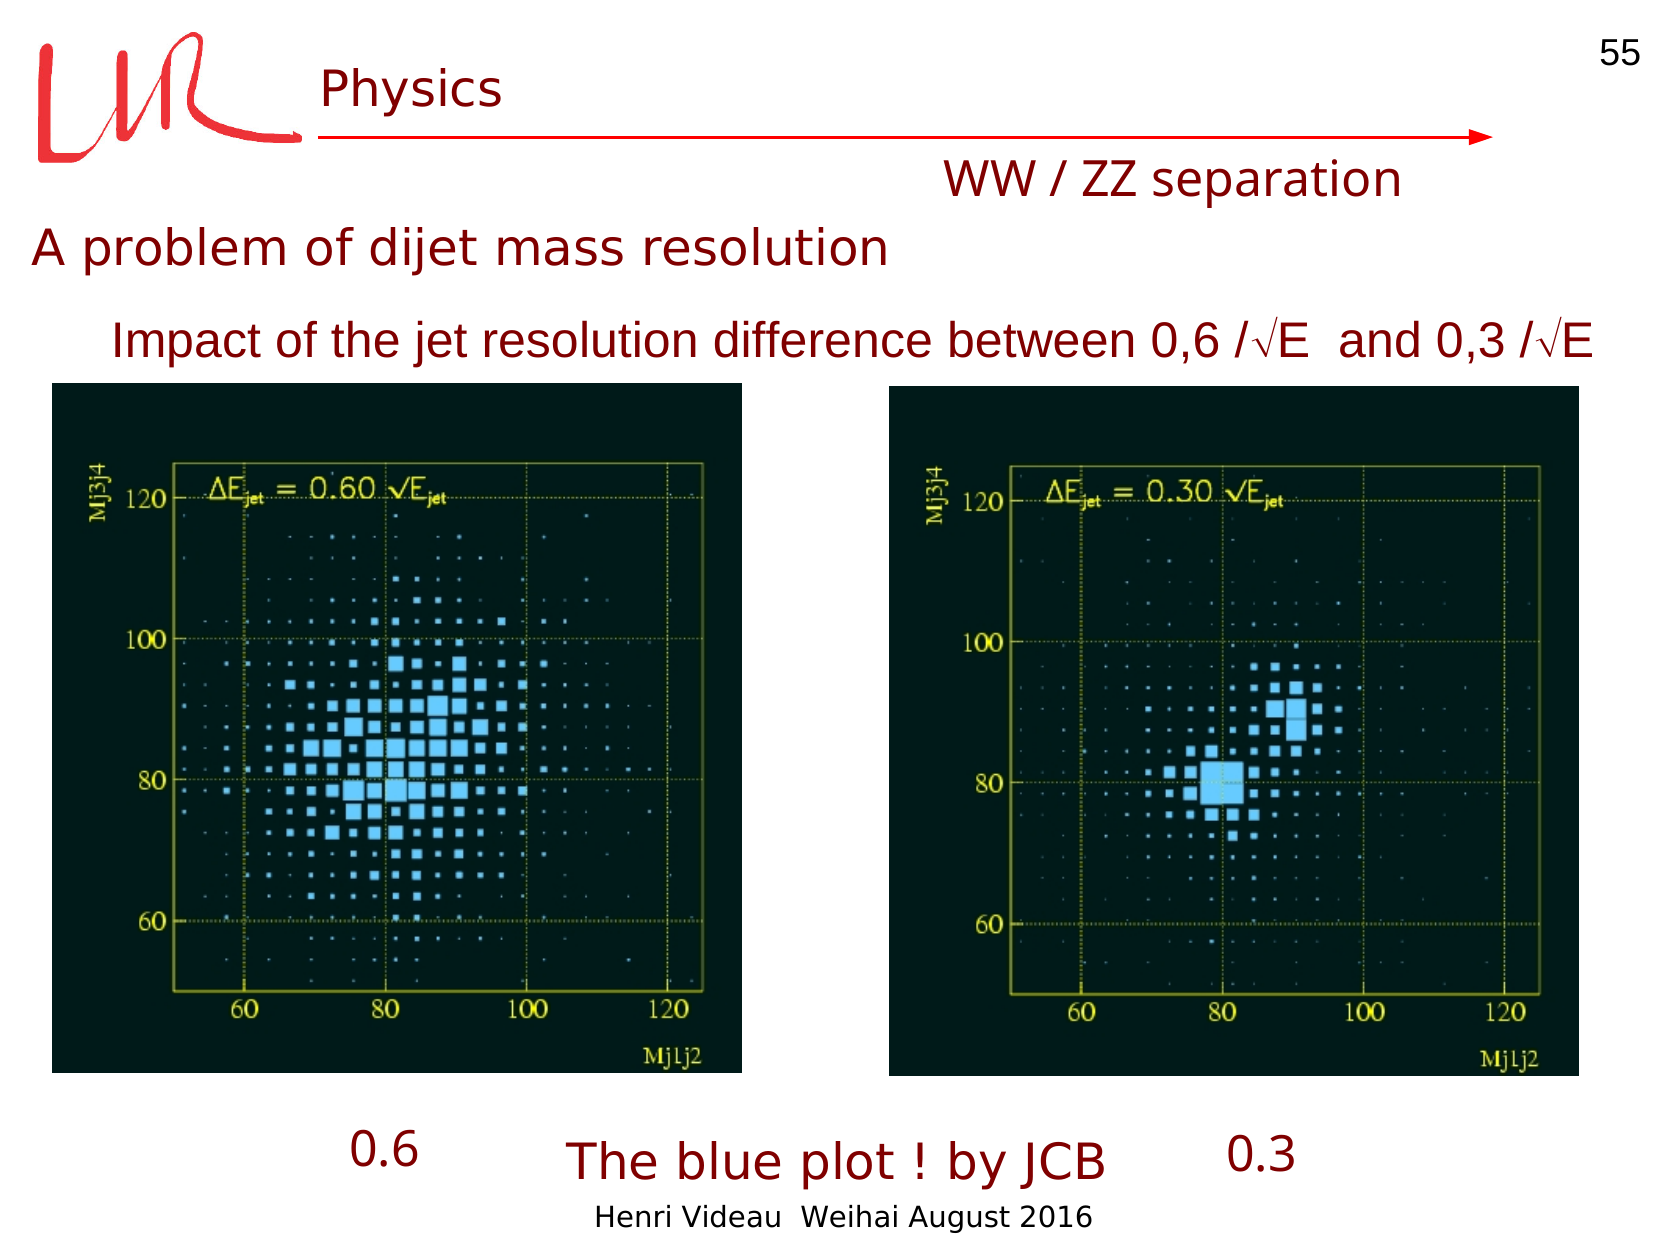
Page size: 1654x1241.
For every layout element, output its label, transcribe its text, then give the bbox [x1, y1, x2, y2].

picture [52, 383, 742, 1073]
text_box A problem of dijet mass resolution [31, 218, 890, 278]
text_box The blue plot ! by JCB [566, 1132, 1110, 1192]
text_box Impact of the jet resolution difference between 0,6 /E and 0,3 /E [110, 312, 1589, 378]
picture [889, 386, 1579, 1076]
text_box 0.3 [1226, 1117, 1306, 1177]
text_box WW / ZZ separation [930, 143, 1446, 202]
text_box 0.6 [349, 1112, 430, 1172]
picture [38, 32, 302, 163]
